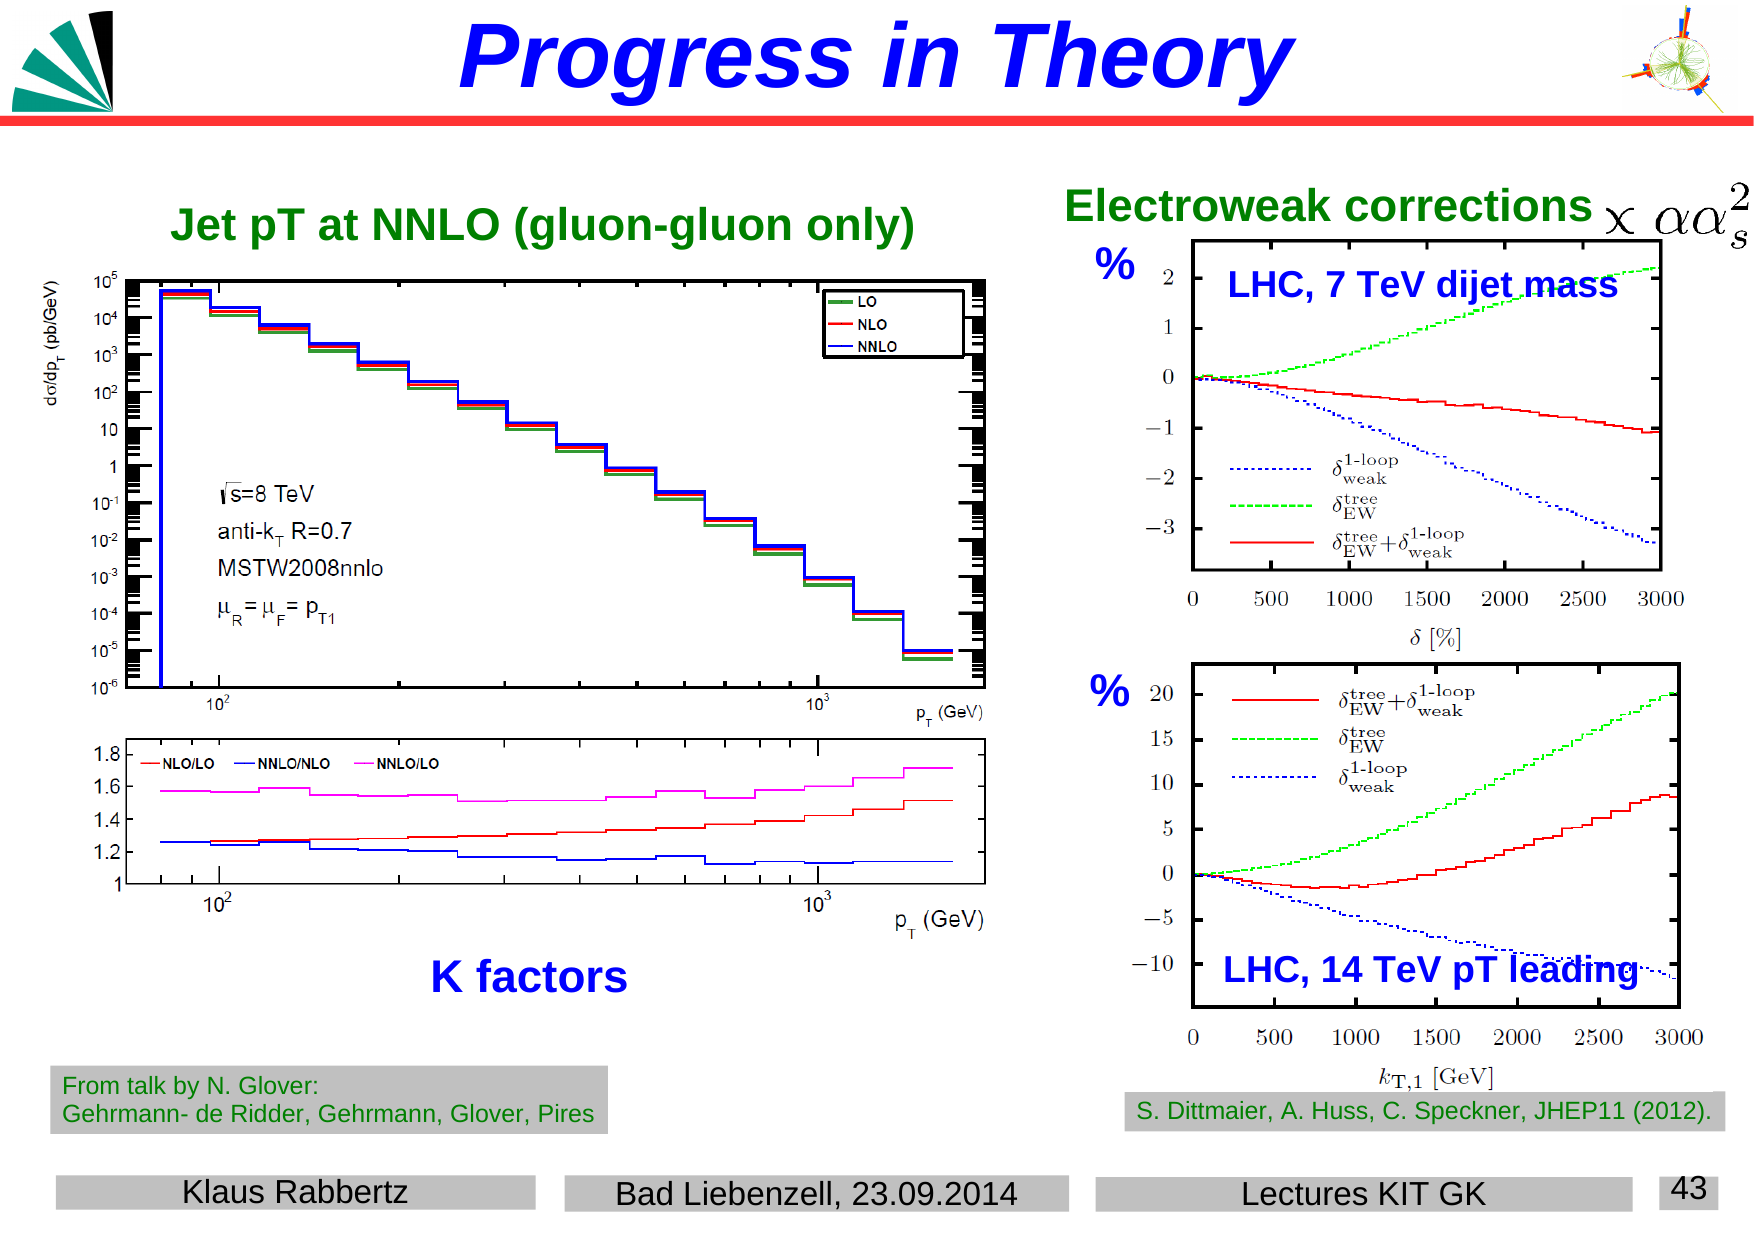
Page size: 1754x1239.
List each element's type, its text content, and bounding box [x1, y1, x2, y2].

text_box K factors [418, 945, 641, 1009]
text_box LHC, 7 TeV dijet mass [1215, 257, 1629, 312]
text_box Electroweak corrections [1052, 174, 1607, 238]
text_box From talk by N. Glover: Gehrmann- de Ridder, Gehrmann, Glover, Pires [50, 1065, 606, 1134]
text_box S. Dittmaier, A. Huss, C. Speckner, JHEP11 (2012). [1124, 1091, 1720, 1132]
text_box LHC, 14 TeV pT leading [1211, 942, 1650, 997]
text_box Jet pT at NNLO (gluon-gluon only) [158, 192, 928, 256]
picture [12, 11, 113, 113]
title Progress in Theory [153, 0, 1600, 113]
picture [1622, 5, 1738, 113]
text_box % [1083, 238, 1147, 296]
picture [1123, 177, 1754, 1092]
text_box % [1077, 659, 1141, 723]
picture [33, 262, 997, 945]
